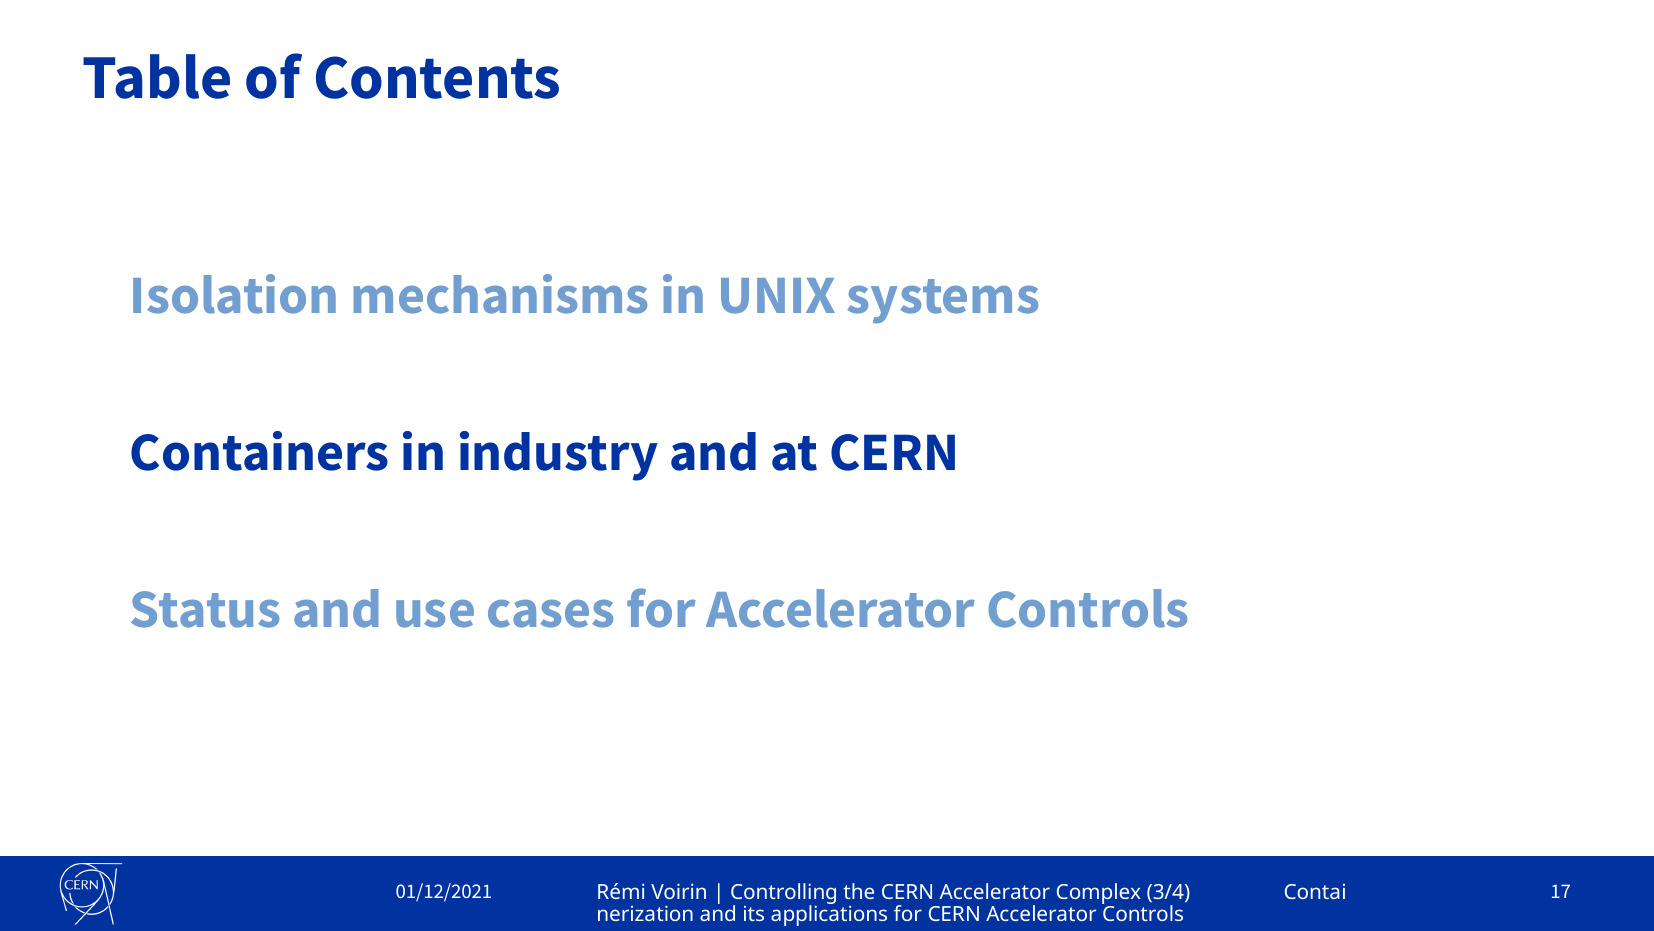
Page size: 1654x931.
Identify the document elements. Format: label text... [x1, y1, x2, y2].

title Table of Contents [82, 37, 1571, 195]
title Containers in industry and at CERN [129, 416, 1619, 574]
title Isolation mechanisms in UNIX systems [129, 259, 1619, 416]
picture [56, 859, 127, 928]
title Status and use cases for Accelerator Controls [130, 573, 1619, 731]
